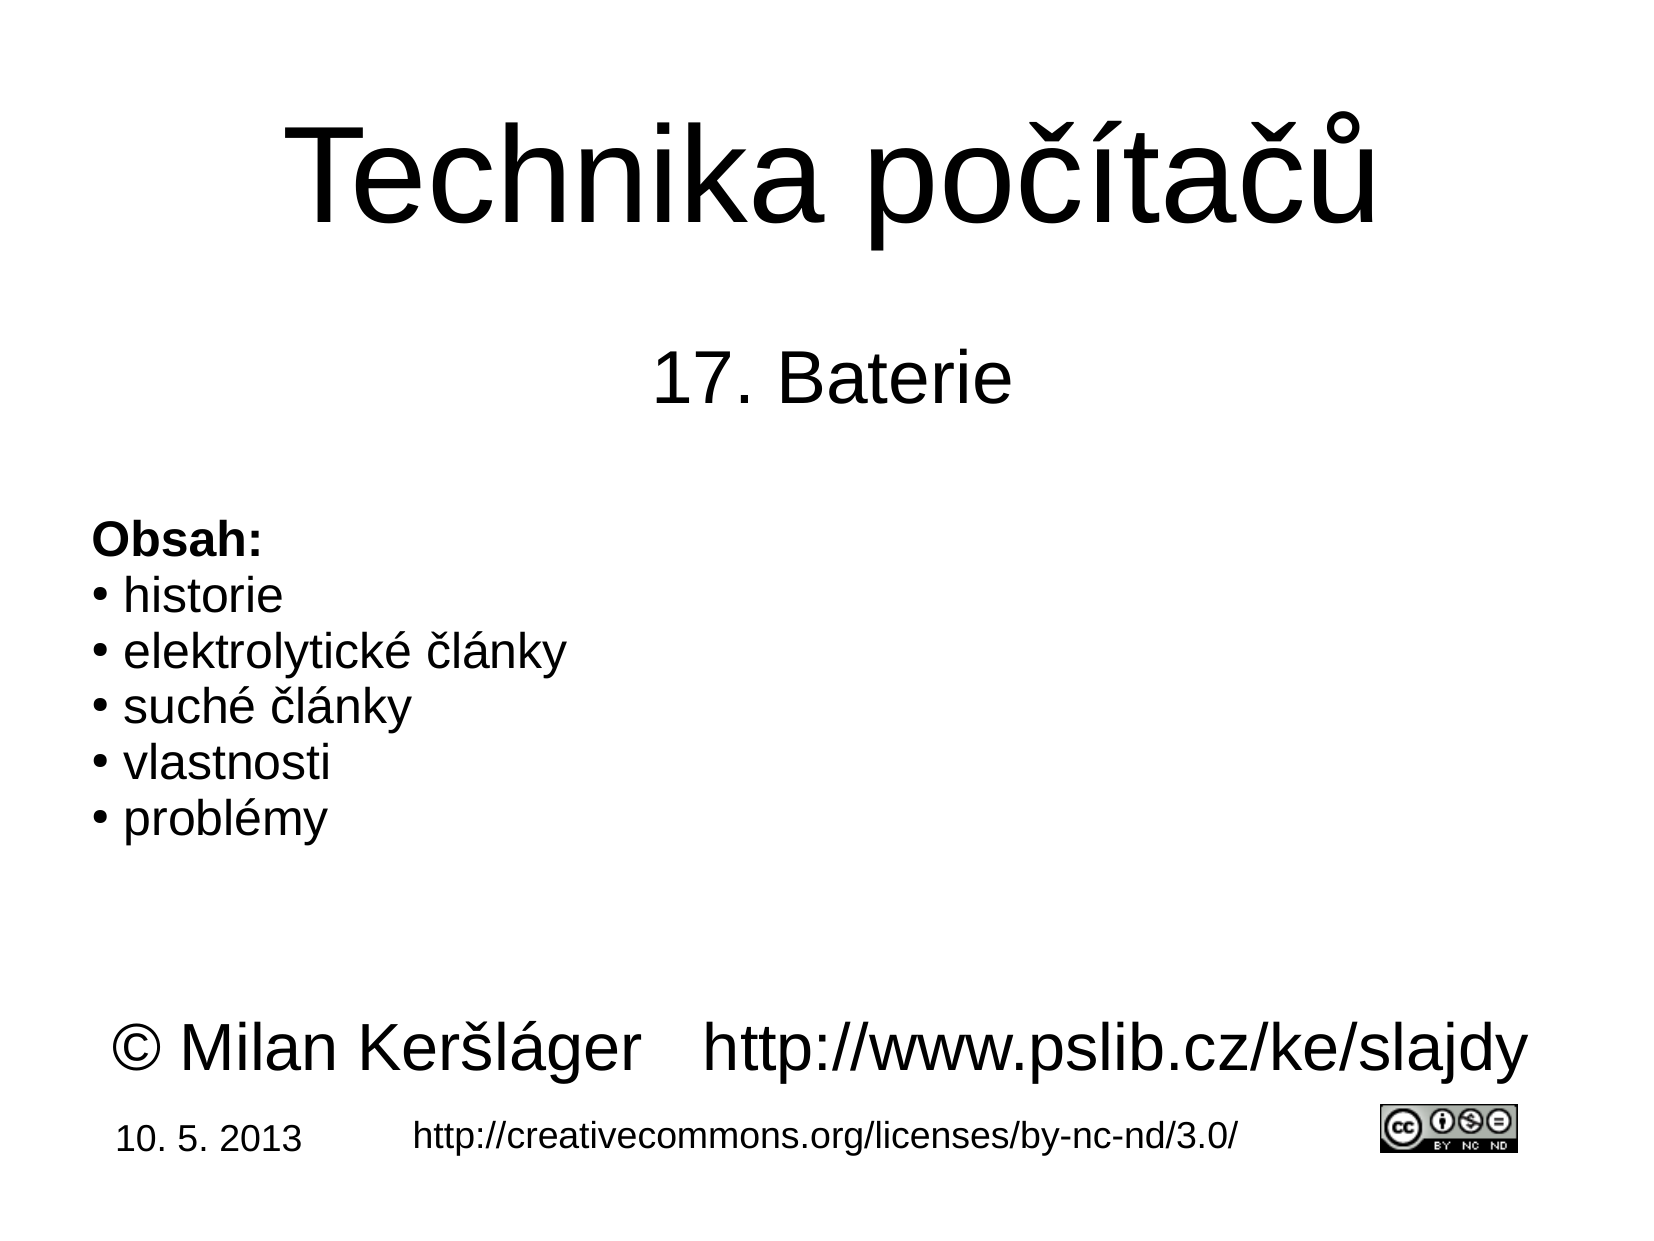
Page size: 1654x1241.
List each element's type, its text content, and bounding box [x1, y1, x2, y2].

title Technika počítačů 17. Baterie [88, 56, 1577, 461]
text_box 10. 5. 2013 [100, 1110, 337, 1168]
text_box Obsah: historie elektrolytické články suché články vlastnosti problémy [76, 503, 1583, 854]
list © Milan Keršláger http://www.pslib.cz/ke/slajdy [76, 1009, 1565, 1087]
picture [1380, 1104, 1518, 1153]
text_box http://creativecommons.org/licenses/by-nc-nd/3.0/ [339, 1107, 1313, 1165]
